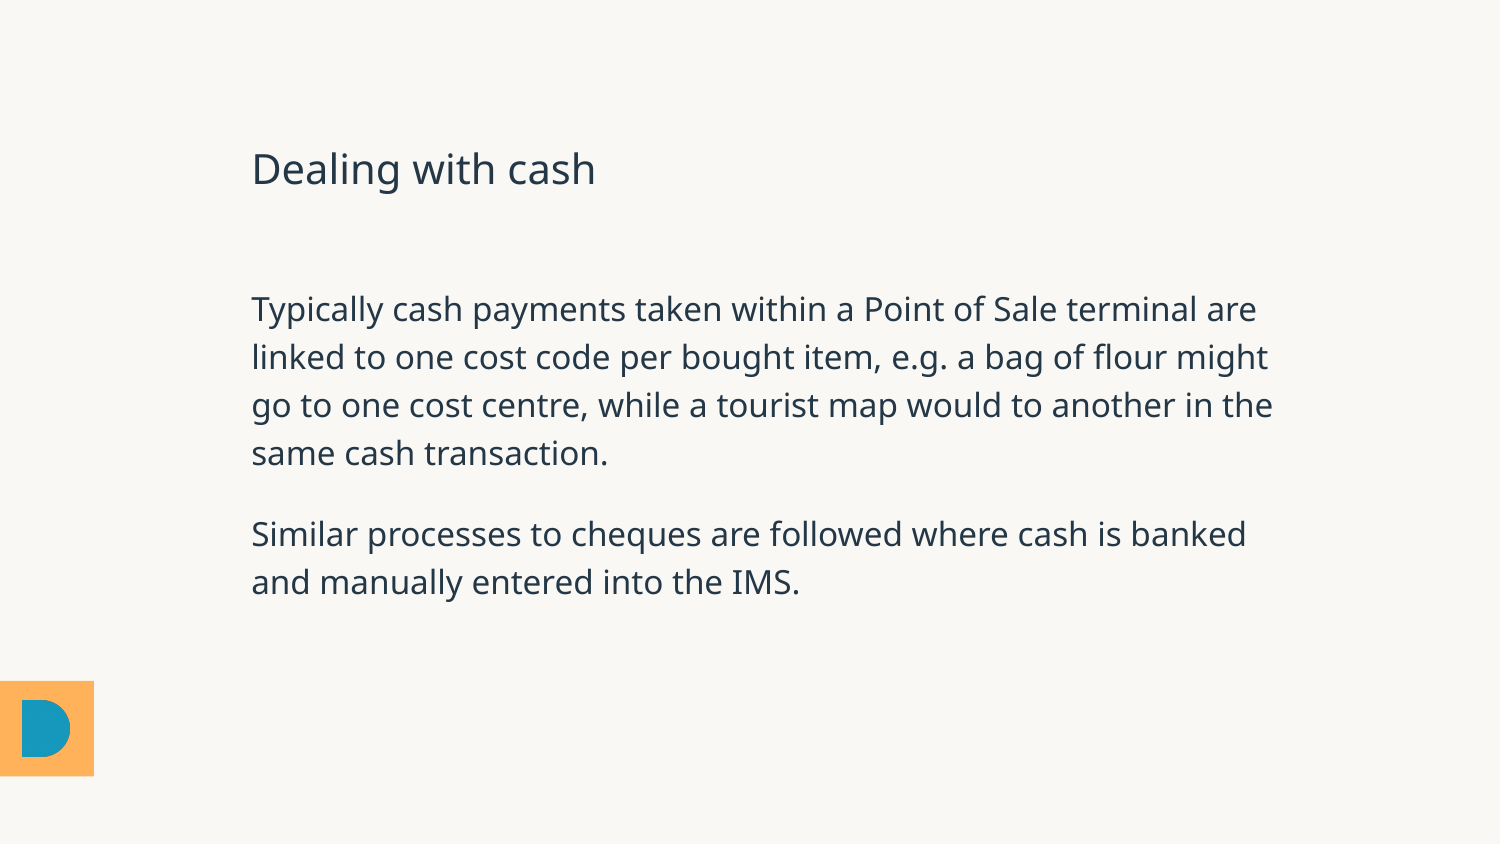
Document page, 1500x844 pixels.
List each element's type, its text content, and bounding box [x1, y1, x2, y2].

list Typically cash payments taken within a Point of Sale terminal are linked to one cost code per bought item, e.g. a bag of flour might go to one cost centre, while a tourist map would to another in the same cash transaction. Similar processes to cheques are followed where cash is banked and manually entered into the IMS. [236, 265, 1329, 681]
picture [22, 700, 70, 757]
title Dealing with cash [236, 118, 1329, 238]
